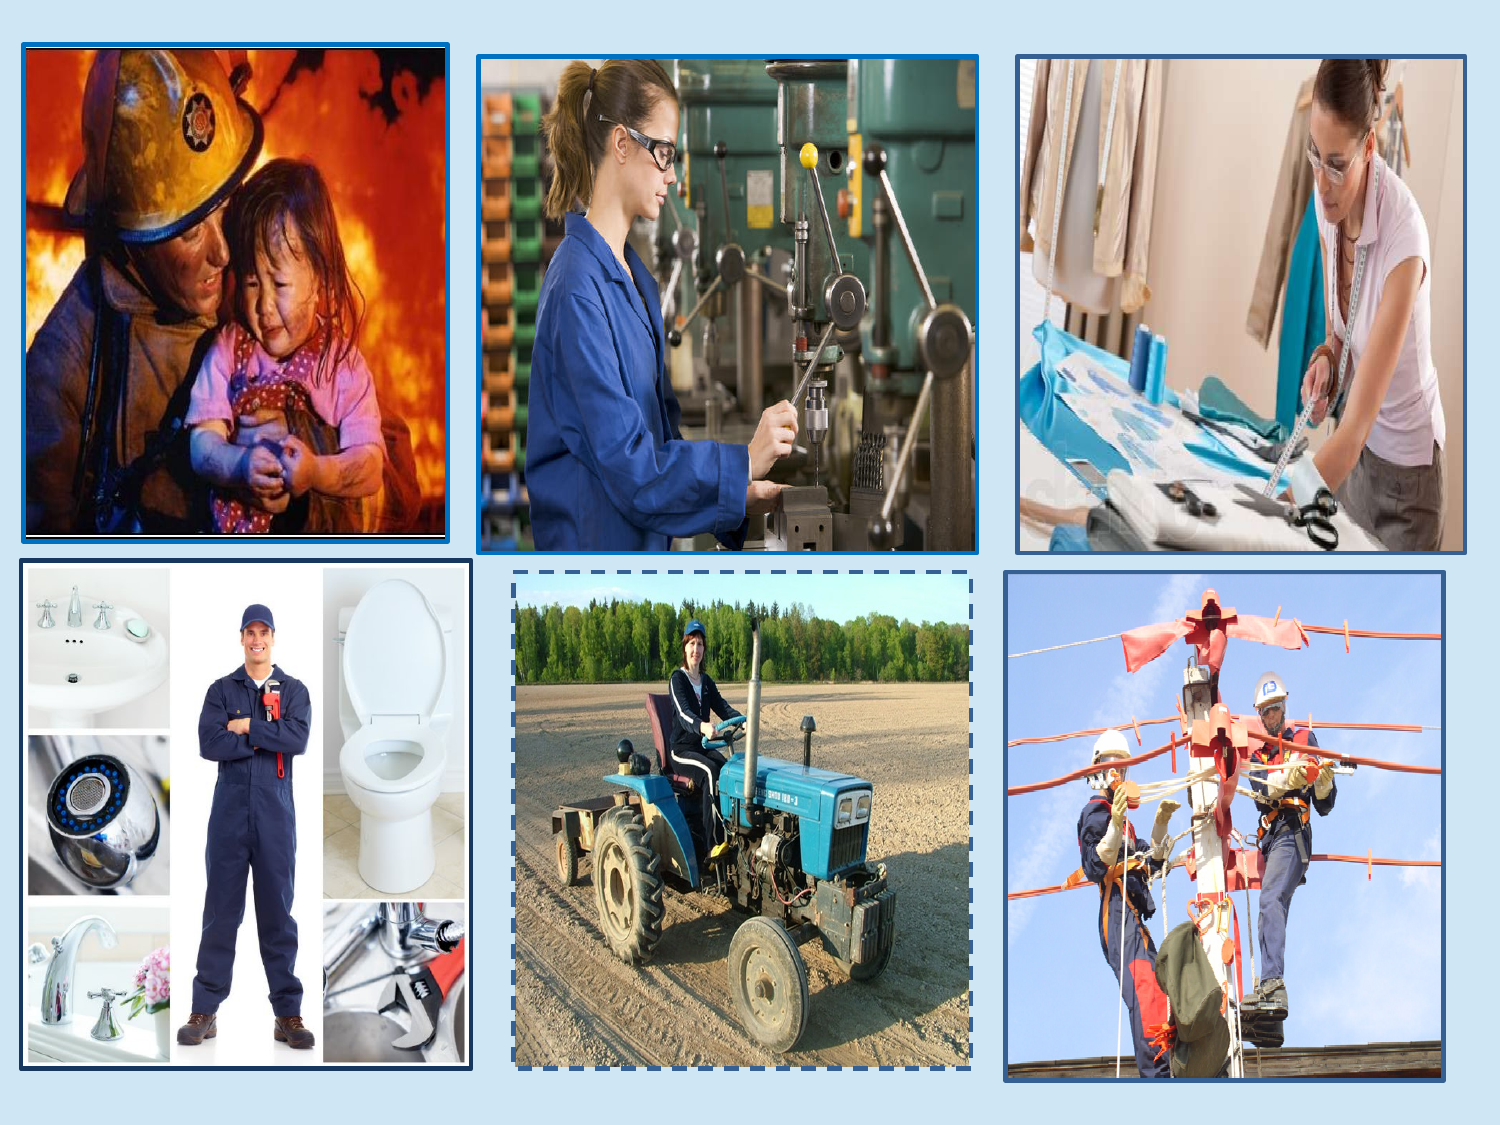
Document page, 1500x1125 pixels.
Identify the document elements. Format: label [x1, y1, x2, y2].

picture [480, 58, 975, 551]
picture [1007, 574, 1442, 1079]
picture [23, 562, 469, 1067]
picture [515, 574, 969, 1067]
picture [25, 46, 446, 539]
picture [1019, 58, 1463, 551]
